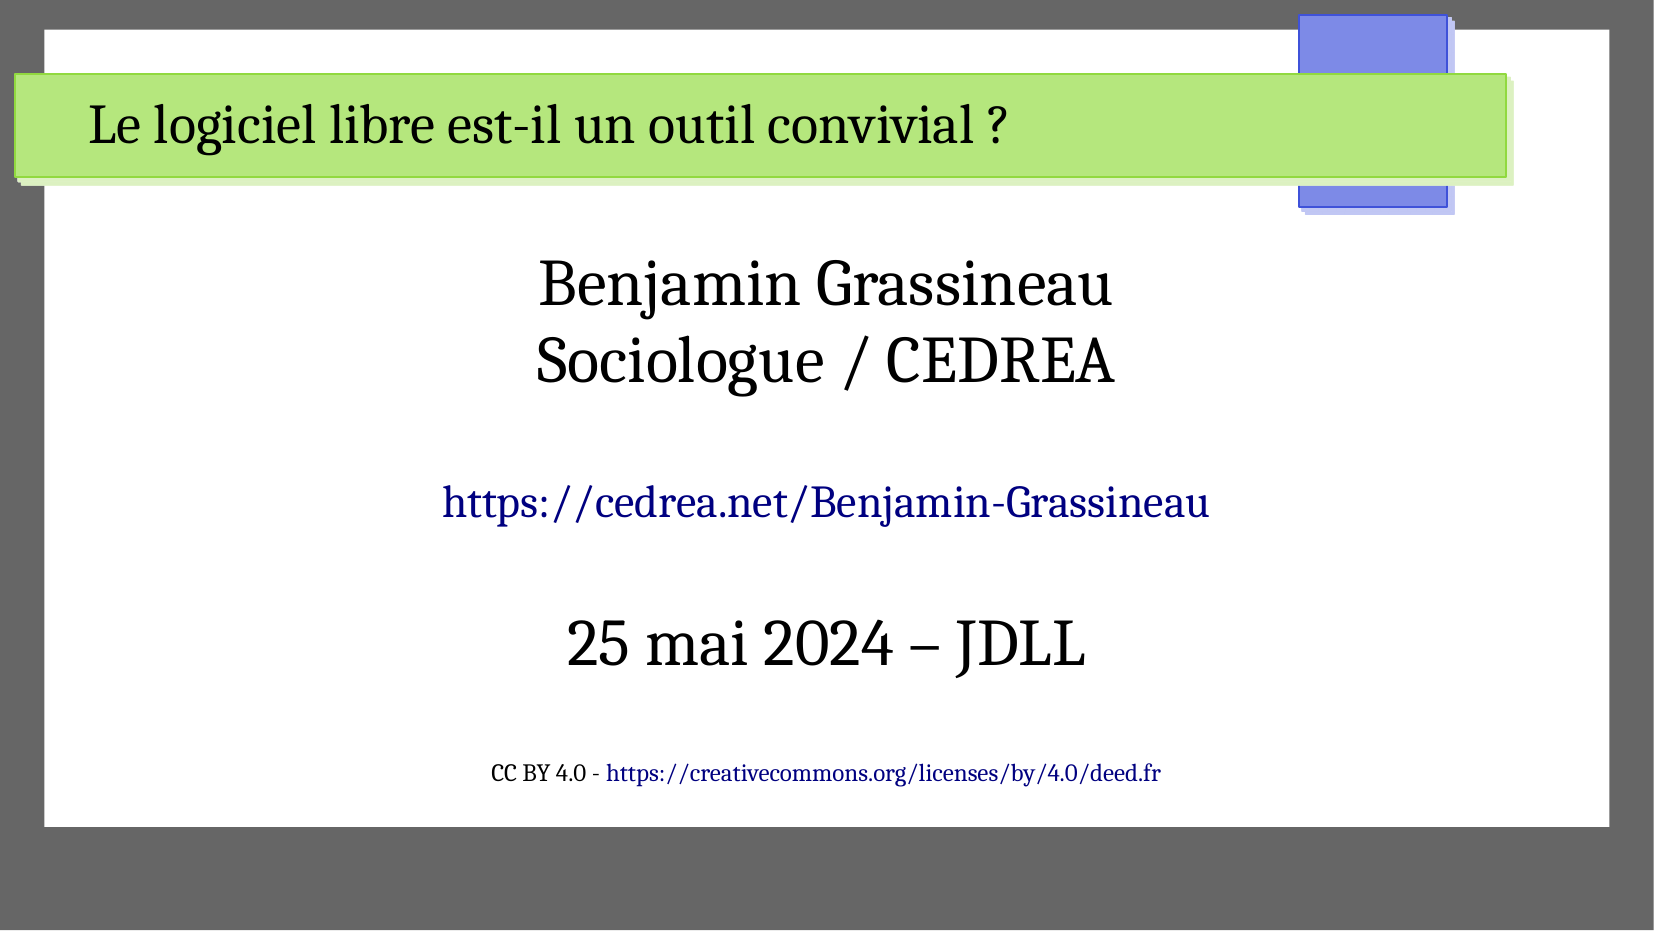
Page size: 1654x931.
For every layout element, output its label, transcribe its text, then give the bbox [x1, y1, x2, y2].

subtitle Benjamin Grassineau Sociologue / CEDREA https://cedrea.net/Benjamin-Grassineau 25 mai 2024 – JDLL CC BY 4.0 - https://creativecommons.org/licenses/by/4.0/deed.fr [88, 221, 1565, 813]
title Le logiciel libre est-il un outil convivial ? [88, 73, 1506, 178]
